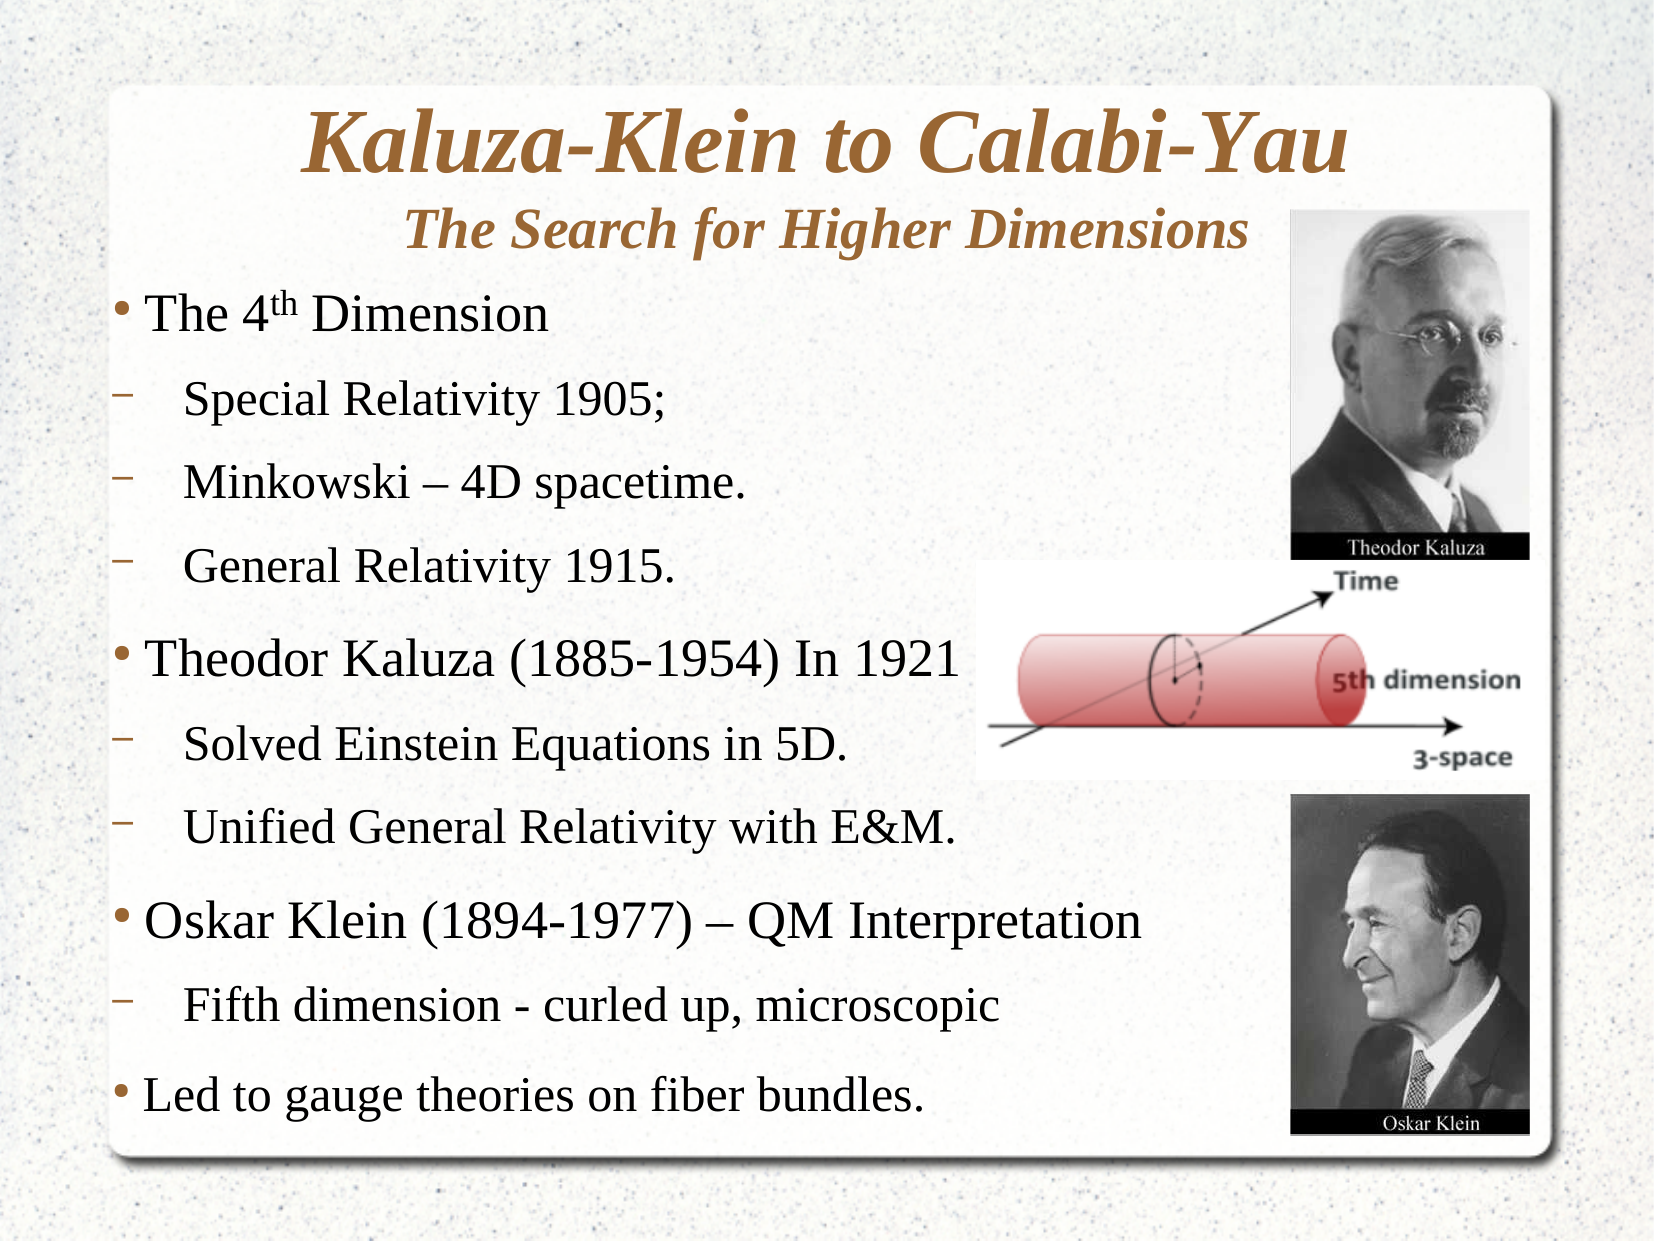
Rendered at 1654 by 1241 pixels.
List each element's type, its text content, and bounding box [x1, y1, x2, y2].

picture [976, 209, 1545, 780]
list The 4th Dimension Special Relativity 1905; Minkowski – 4D spacetime. General Relativity 1915. Theodor Kaluza (1885-1954) In 1921 Solved Einstein Equations in 5D. Unified General Relativity with E&M. Oskar Klein (1894-1977) – QM Interpretation Fifth dimension - curled up, microscopic Led to gauge theories on fiber bundles. [112, 277, 1201, 1147]
picture [1290, 794, 1530, 1136]
title Kaluza-Klein to Calabi-Yau The Search for Higher Dimensions [118, 67, 1536, 275]
